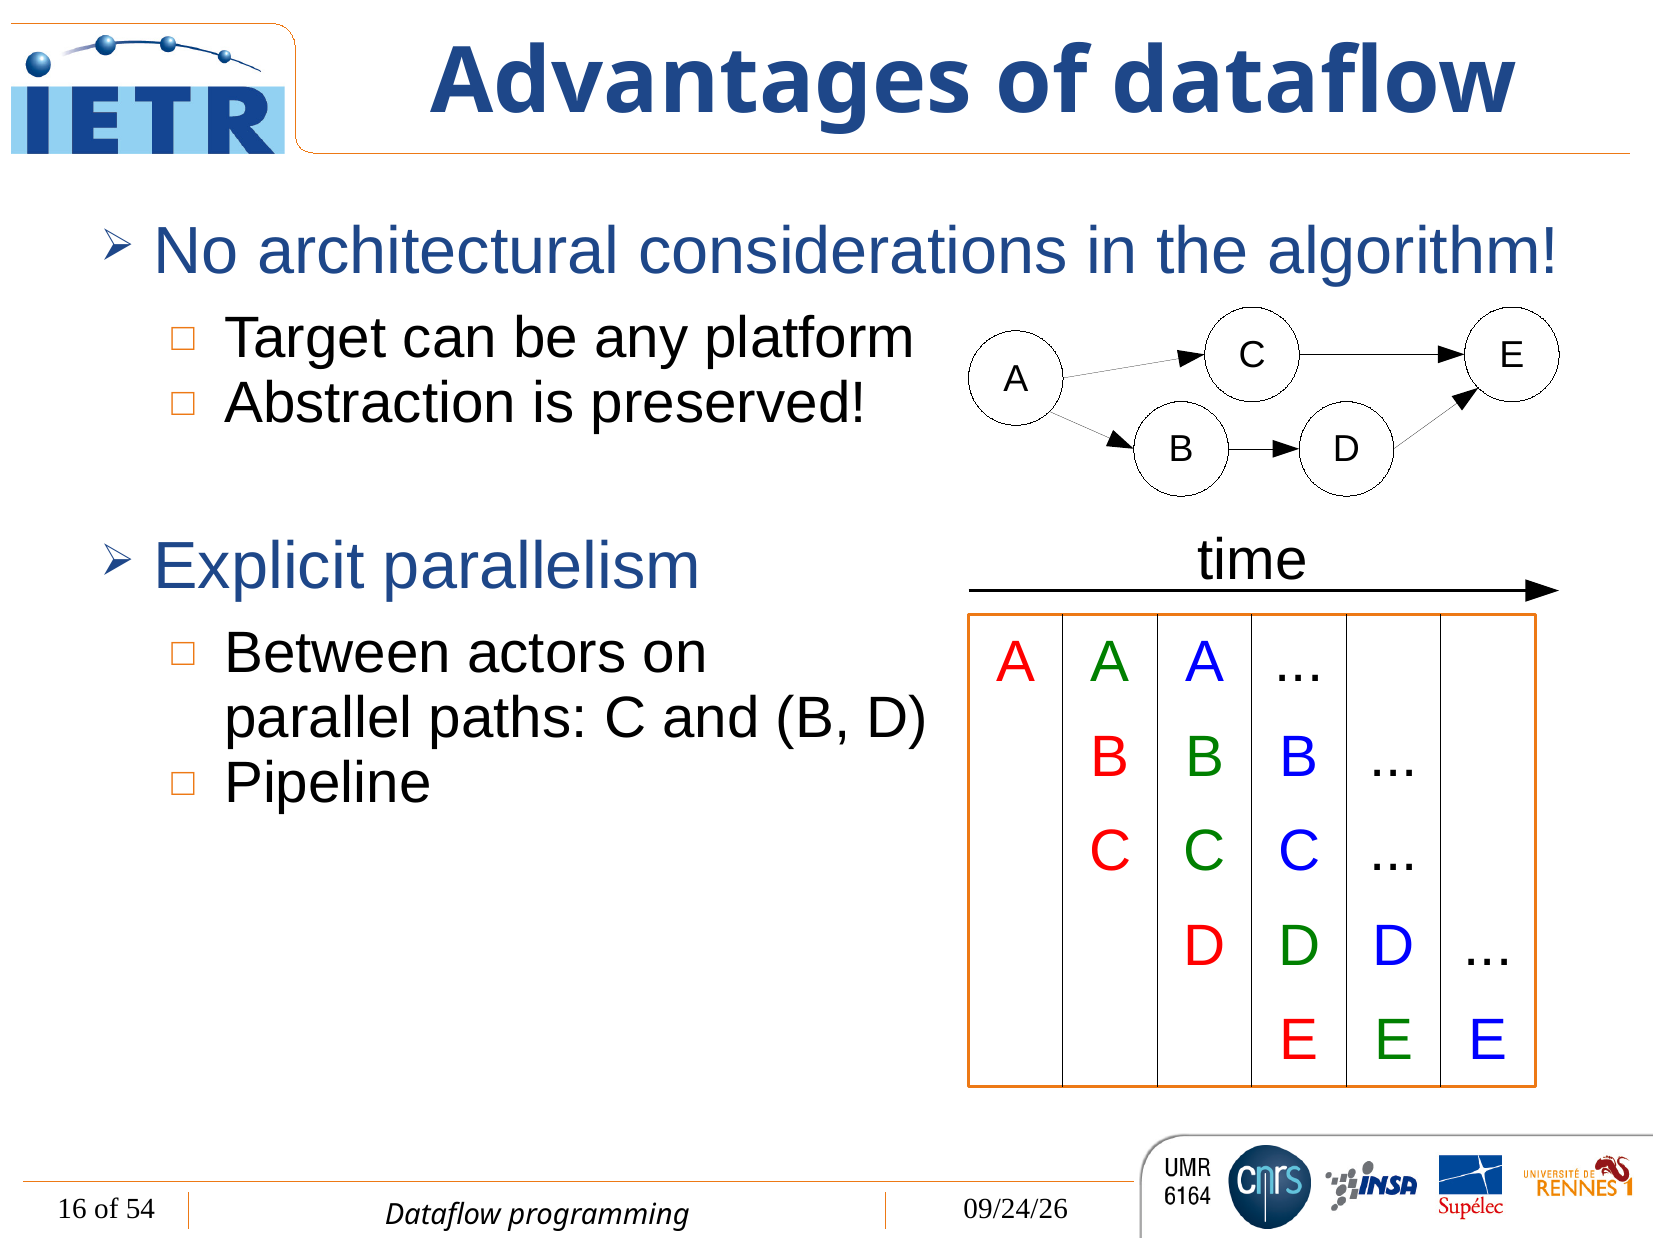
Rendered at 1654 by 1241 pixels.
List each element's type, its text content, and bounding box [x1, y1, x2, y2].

text_box [1063, 898, 1157, 1087]
text_box A [968, 330, 1064, 426]
text_box ... [1440, 897, 1536, 993]
text_box [1158, 993, 1251, 1087]
text_box [968, 709, 1062, 1087]
title Advantages of dataflow [295, 0, 1654, 154]
text_box D [1252, 898, 1346, 993]
text_box A [968, 614, 1062, 709]
text_box ... [1251, 614, 1347, 709]
text_box [1347, 614, 1440, 708]
text_box E [1464, 307, 1560, 402]
text_box time [1182, 519, 1323, 600]
text_box [1441, 614, 1536, 897]
text_box C [1204, 307, 1300, 402]
text_box A [1158, 614, 1251, 709]
text_box E [1441, 993, 1536, 1087]
text_box C [1063, 803, 1157, 898]
text_box A [1063, 614, 1157, 709]
text_box C [1252, 803, 1346, 898]
text_box B [1158, 709, 1251, 803]
list No architectural considerations in the algorithm! Target can be any platform Abstraction is preserved! Explicit parallelism Between actors on parallel paths: C and (B, D) Pipeline [82, 212, 1619, 1111]
text_box ... [1346, 803, 1441, 898]
text_box E [1252, 993, 1346, 1087]
text_box ... [1346, 708, 1441, 803]
text_box D [1347, 898, 1440, 993]
text_box D [1158, 897, 1251, 993]
text_box B [1252, 709, 1346, 803]
text_box E [1347, 993, 1440, 1087]
picture [11, 35, 285, 154]
text_box B [1063, 709, 1157, 803]
picture [1139, 1133, 1653, 1238]
text_box D [1299, 401, 1394, 497]
text_box B [1133, 401, 1229, 497]
text_box C [1158, 803, 1251, 897]
